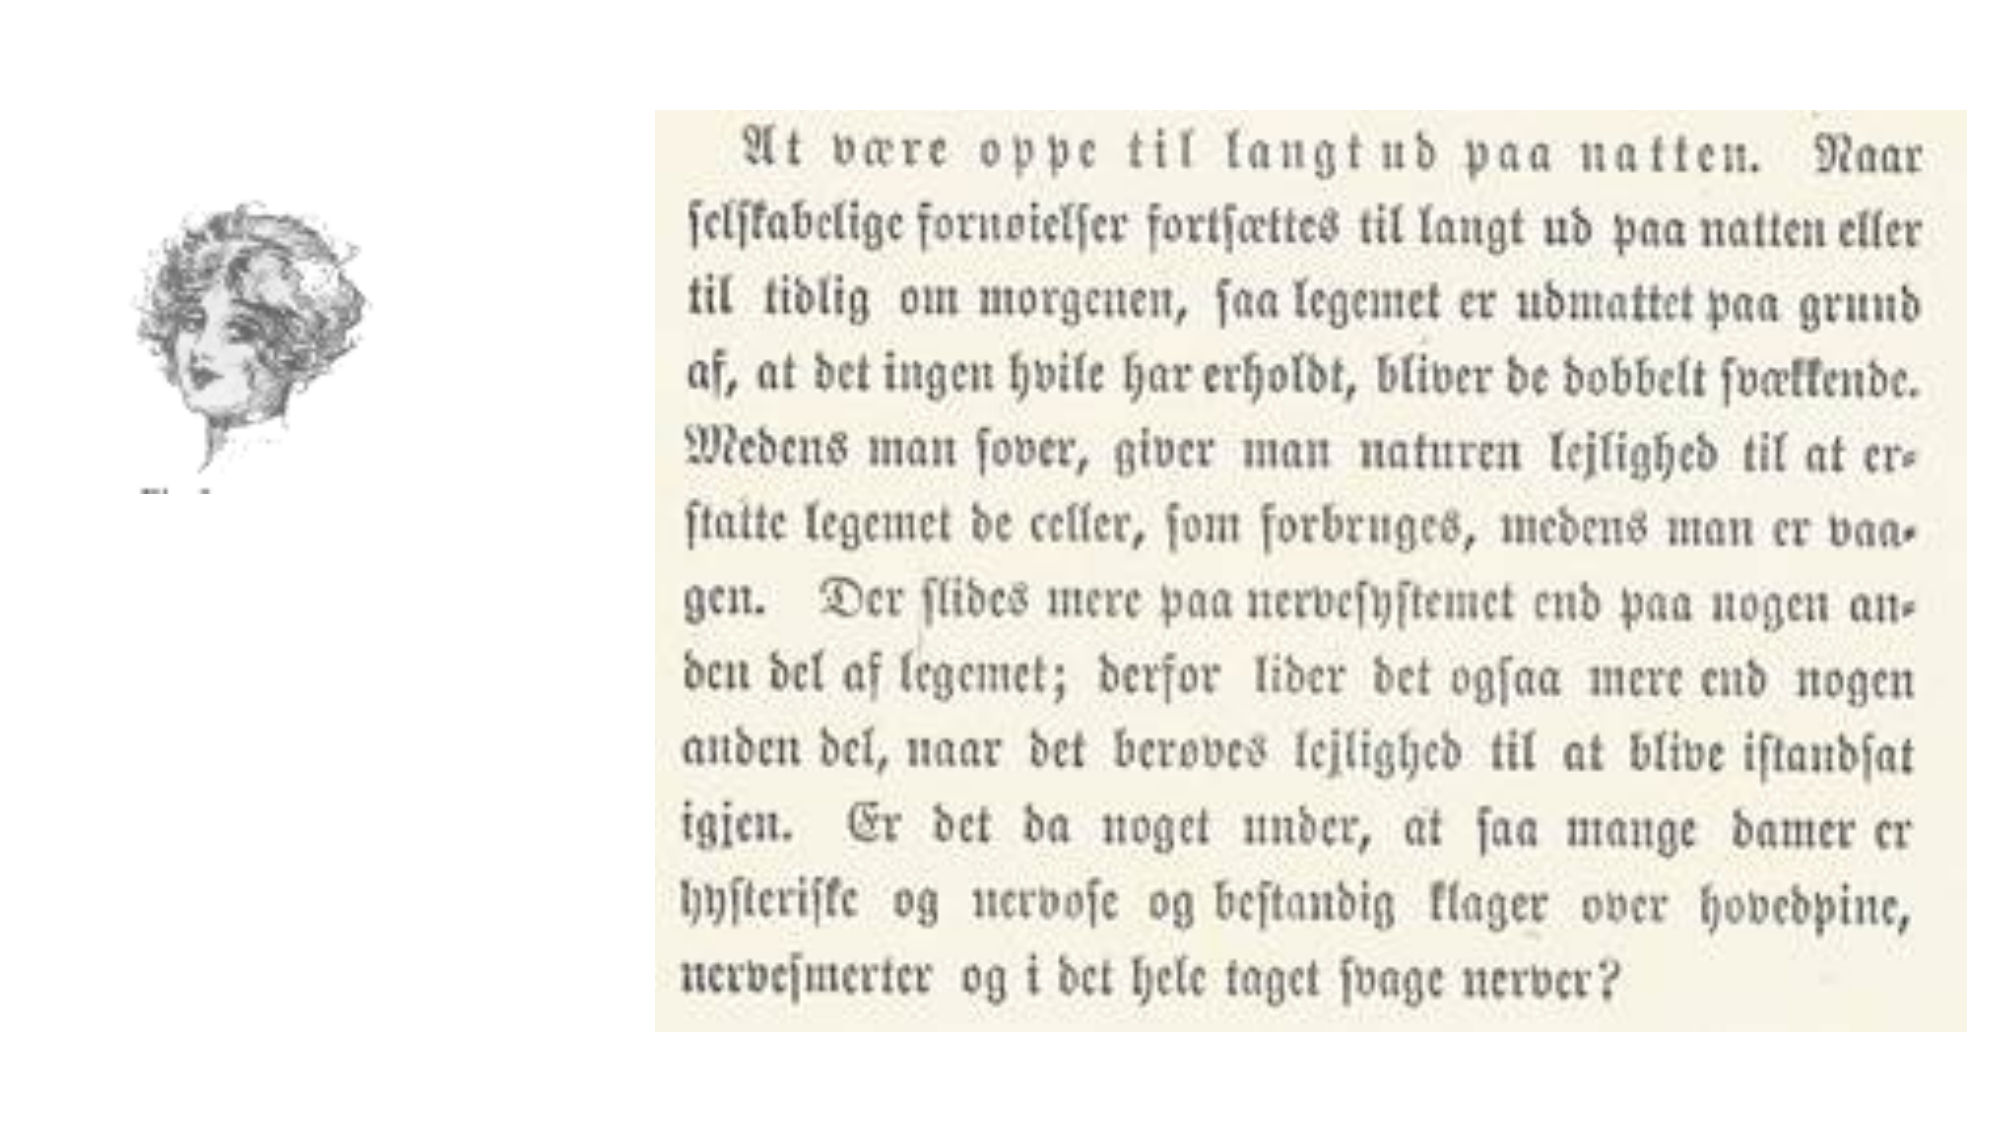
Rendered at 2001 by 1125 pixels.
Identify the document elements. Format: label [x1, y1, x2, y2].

picture [655, 110, 1967, 1032]
picture [108, 194, 389, 494]
